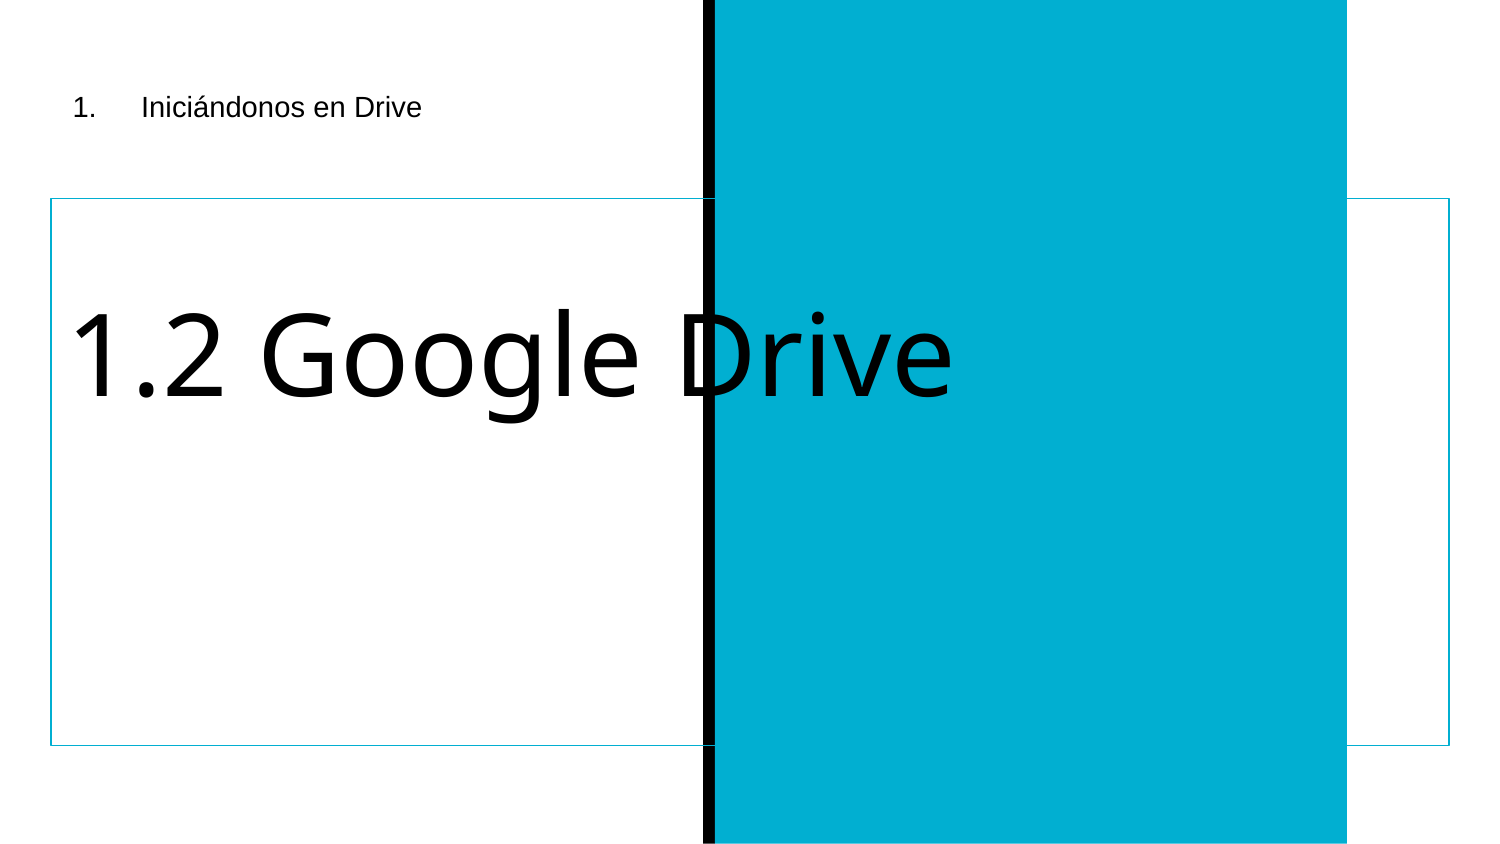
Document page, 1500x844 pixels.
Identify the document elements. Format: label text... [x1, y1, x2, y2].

title Iniciándonos en Drive [51, 72, 1449, 167]
list 1.2 Google Drive [51, 198, 1449, 746]
